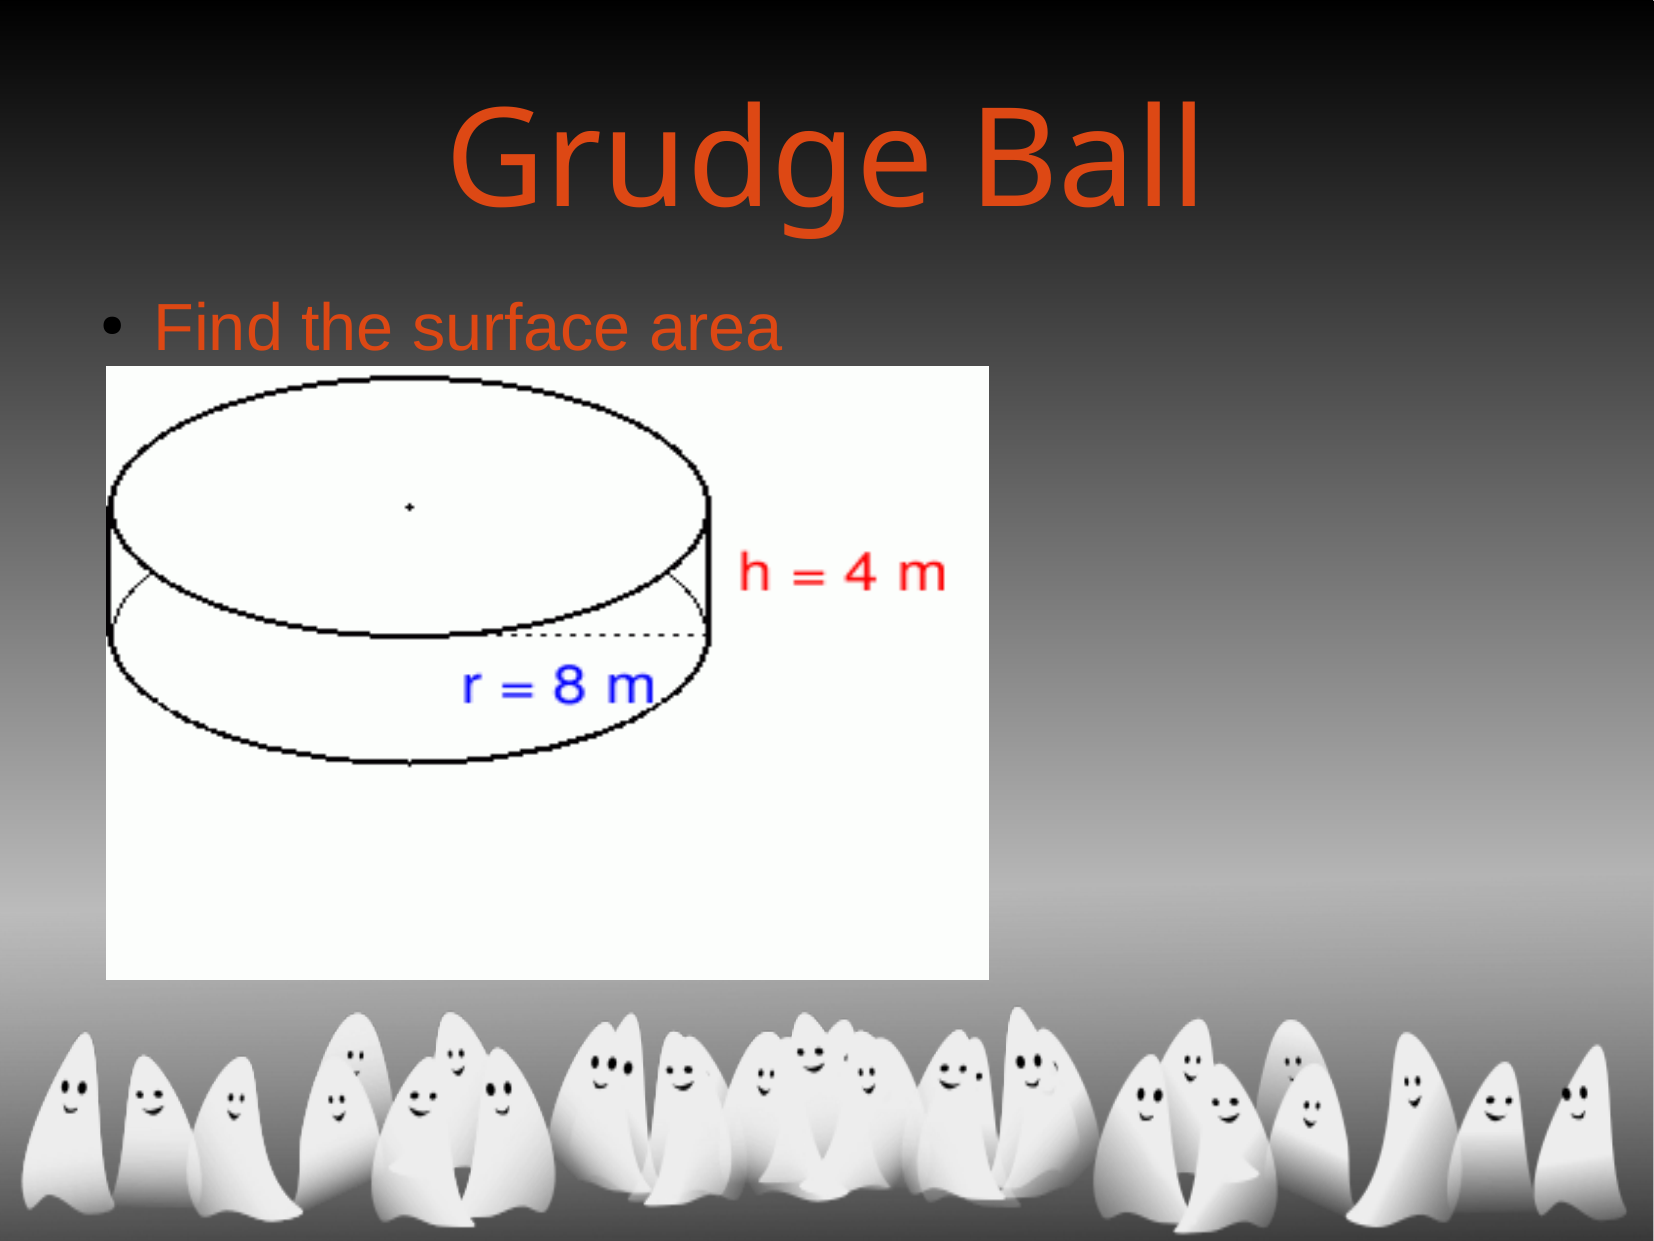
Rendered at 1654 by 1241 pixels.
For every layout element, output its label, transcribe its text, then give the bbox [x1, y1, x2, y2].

list Find the surface area [82, 290, 1571, 873]
title Grudge Ball [82, 49, 1571, 257]
picture [0, 366, 1654, 1241]
